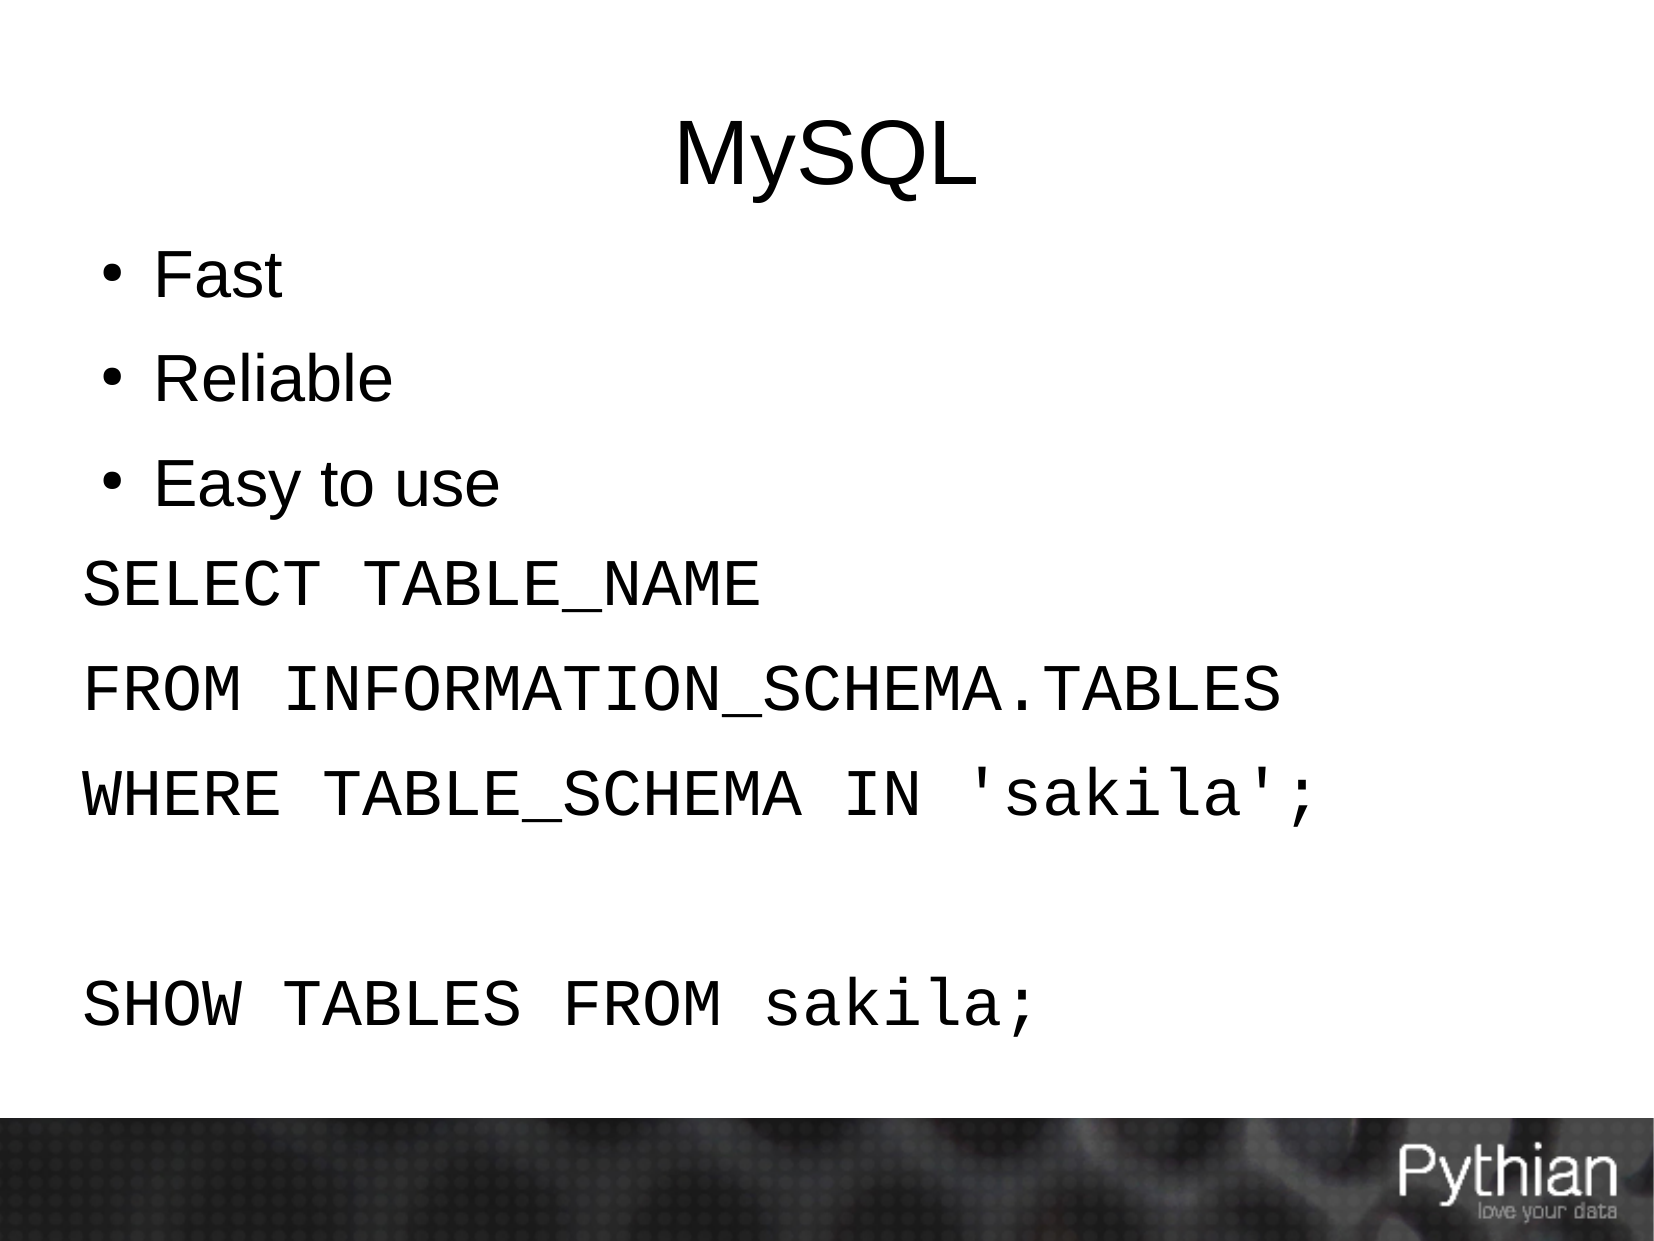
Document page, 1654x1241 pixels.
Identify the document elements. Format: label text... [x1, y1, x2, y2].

picture [0, 1118, 1654, 1241]
list Fast Reliable Easy to use SELECT TABLE_NAME FROM INFORMATION_SCHEMA.TABLES WHERE TABLE_SCHEMA IN 'sakila'; SHOW TABLES FROM sakila; [82, 237, 1571, 1046]
title MySQL [82, 49, 1571, 237]
